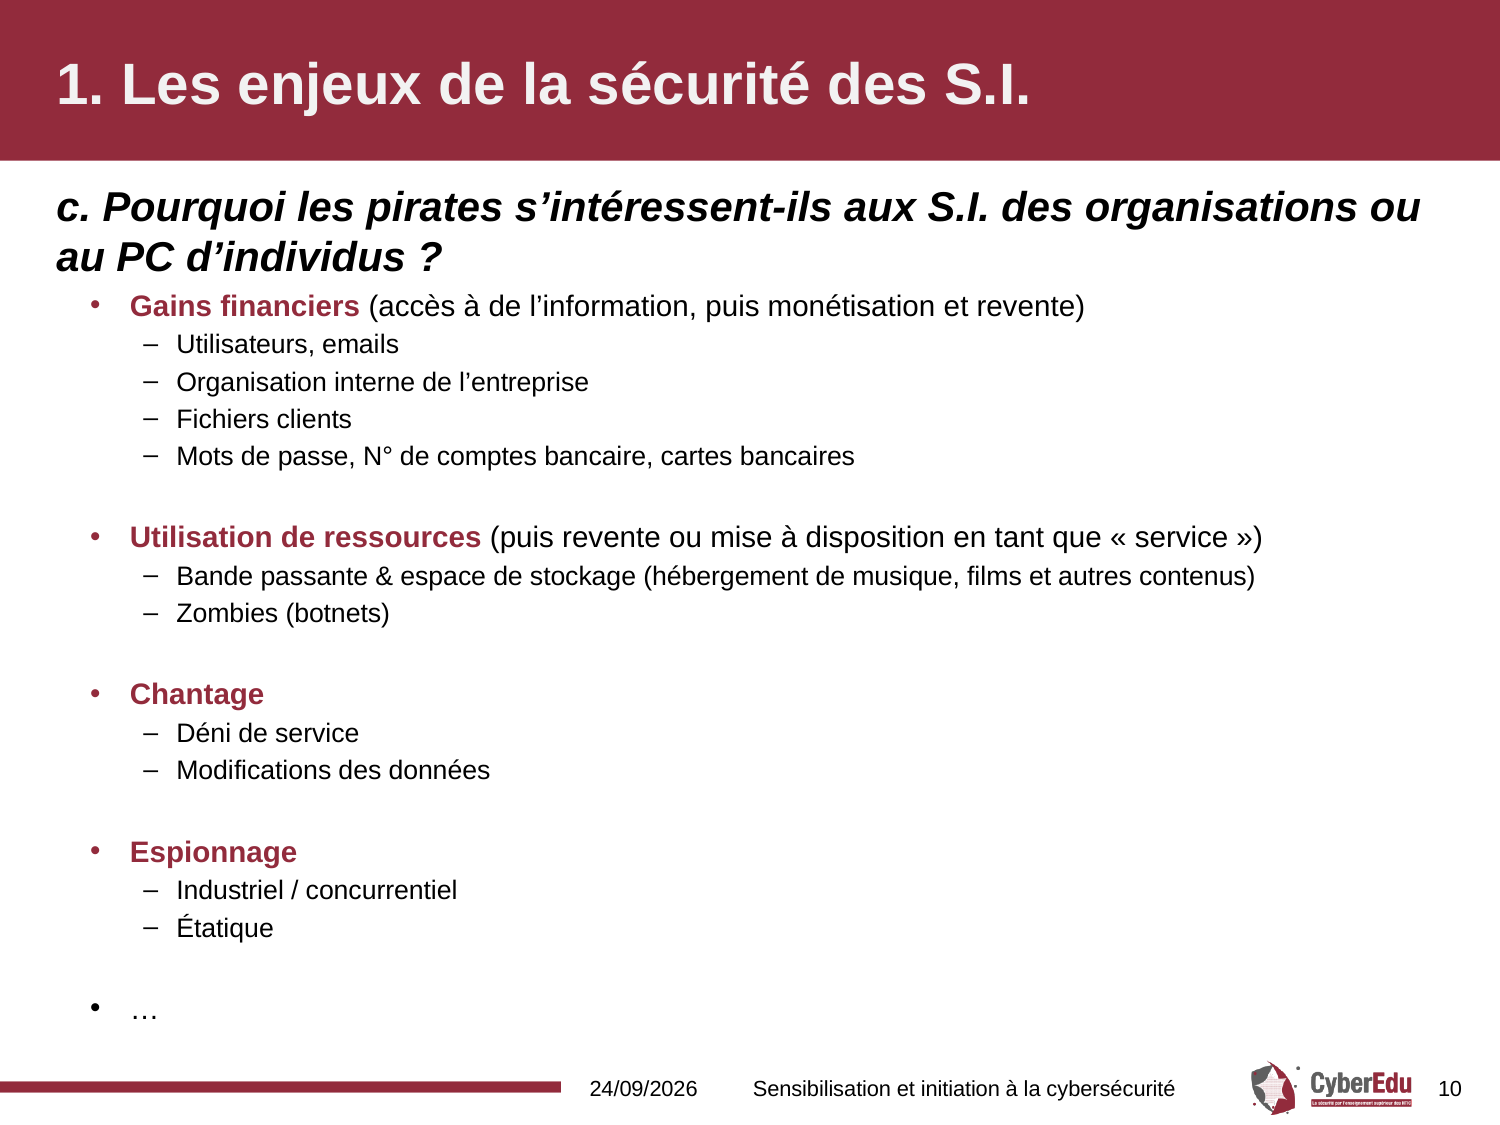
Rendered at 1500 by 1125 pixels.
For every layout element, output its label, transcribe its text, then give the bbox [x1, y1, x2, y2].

title 1. Les enjeux de la sécurité des S.I. [41, 1, 1471, 161]
slide_number 15/11/2020 [561, 1057, 727, 1118]
list Gains financiers (accès à de l’information, puis monétisation et revente) Utilisateurs, emails Organisation interne de l’entreprise Fichiers clients Mots de passe, N° de comptes bancaire, cartes bancaires Utilisation de ressources (puis revente ou mise à disposition en tant que « service ») Bande passante & espace de stockage (hébergement de musique, films et autres contenus) Zombies (botnets) Chantage Déni de service Modifications des données Espionnage Industriel / concurrentiel Étatique … [75, 278, 1425, 1035]
list c. Pourquoi les pirates s’intéressent-ils aux S.I. des organisations ou au PC d’individus ? [41, 172, 1471, 268]
footer Sensibilisation et initiation à la cybersécurité [738, 1057, 1236, 1118]
slide_number <numéro> [1423, 1057, 1495, 1118]
picture [1246, 1060, 1412, 1115]
